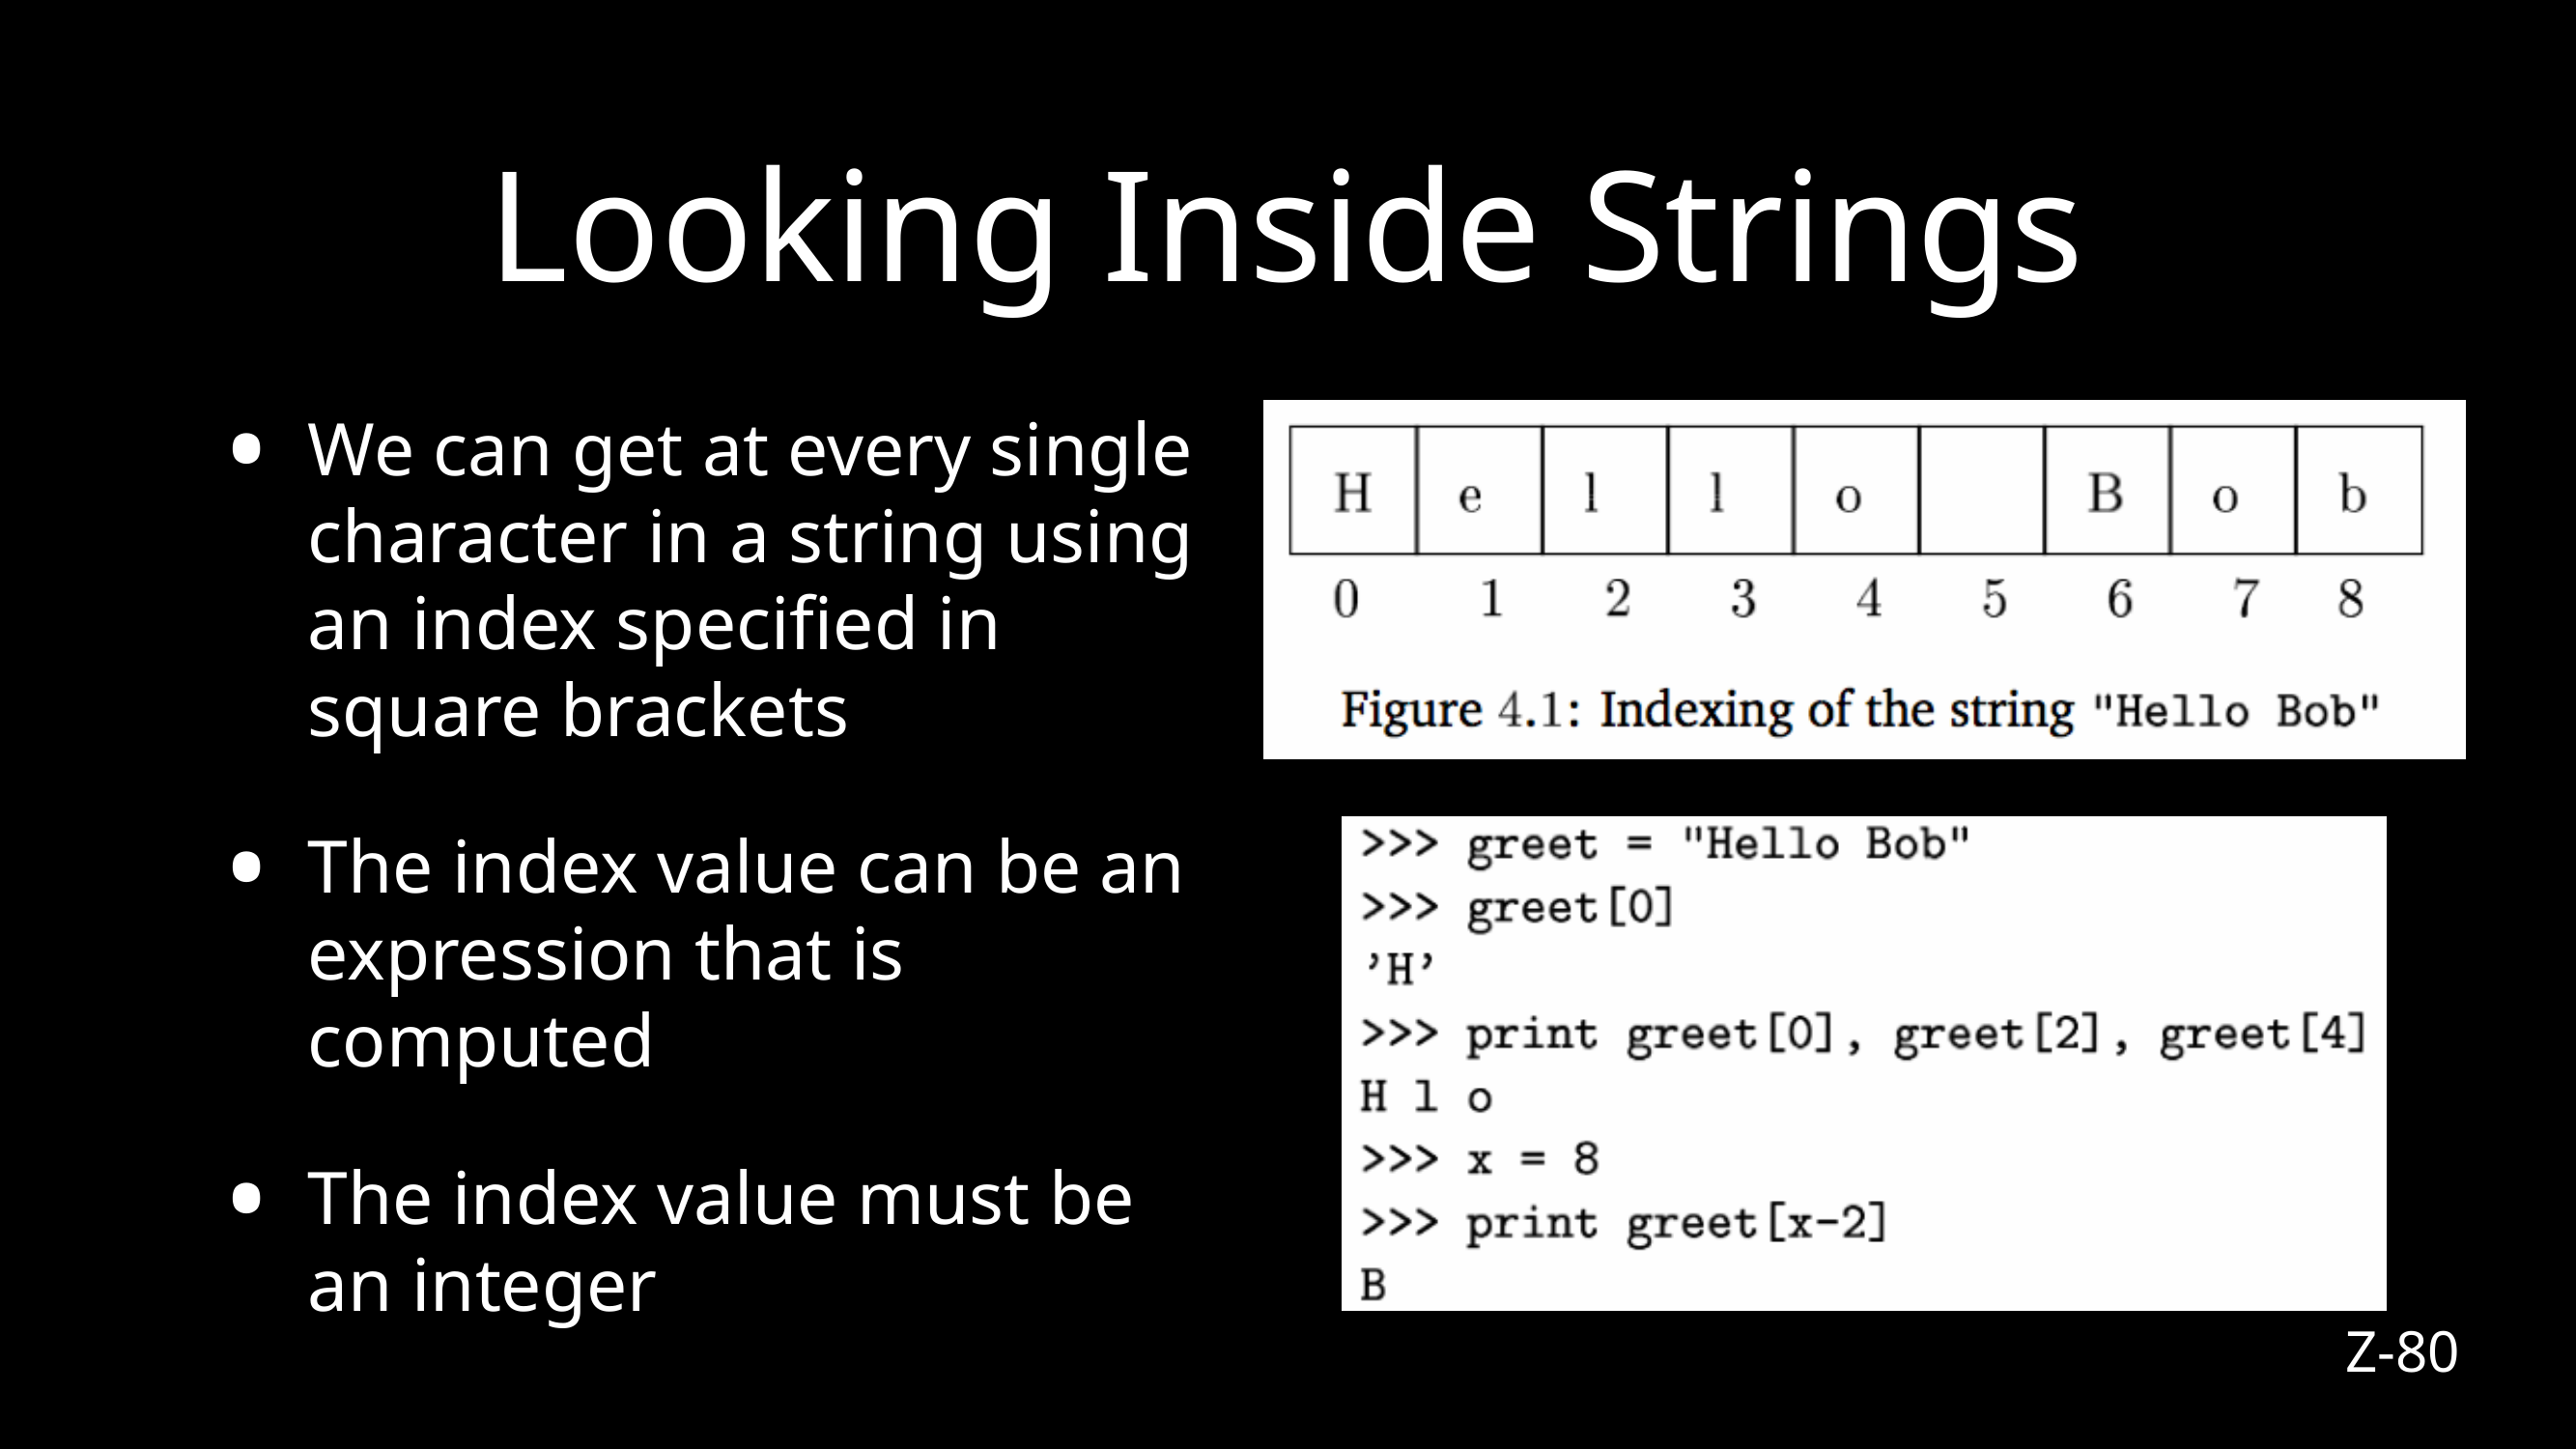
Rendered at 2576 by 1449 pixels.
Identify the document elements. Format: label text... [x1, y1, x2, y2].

text_box Z-80 [2345, 1315, 2460, 1383]
picture [1342, 816, 2387, 1311]
title Looking Inside Strings [183, 38, 2392, 403]
picture [1263, 400, 2466, 759]
list We can get at every single character in a string using an index specified in square brackets The index value can be an expression that is computed The index value must be an integer [183, 412, 1202, 1317]
